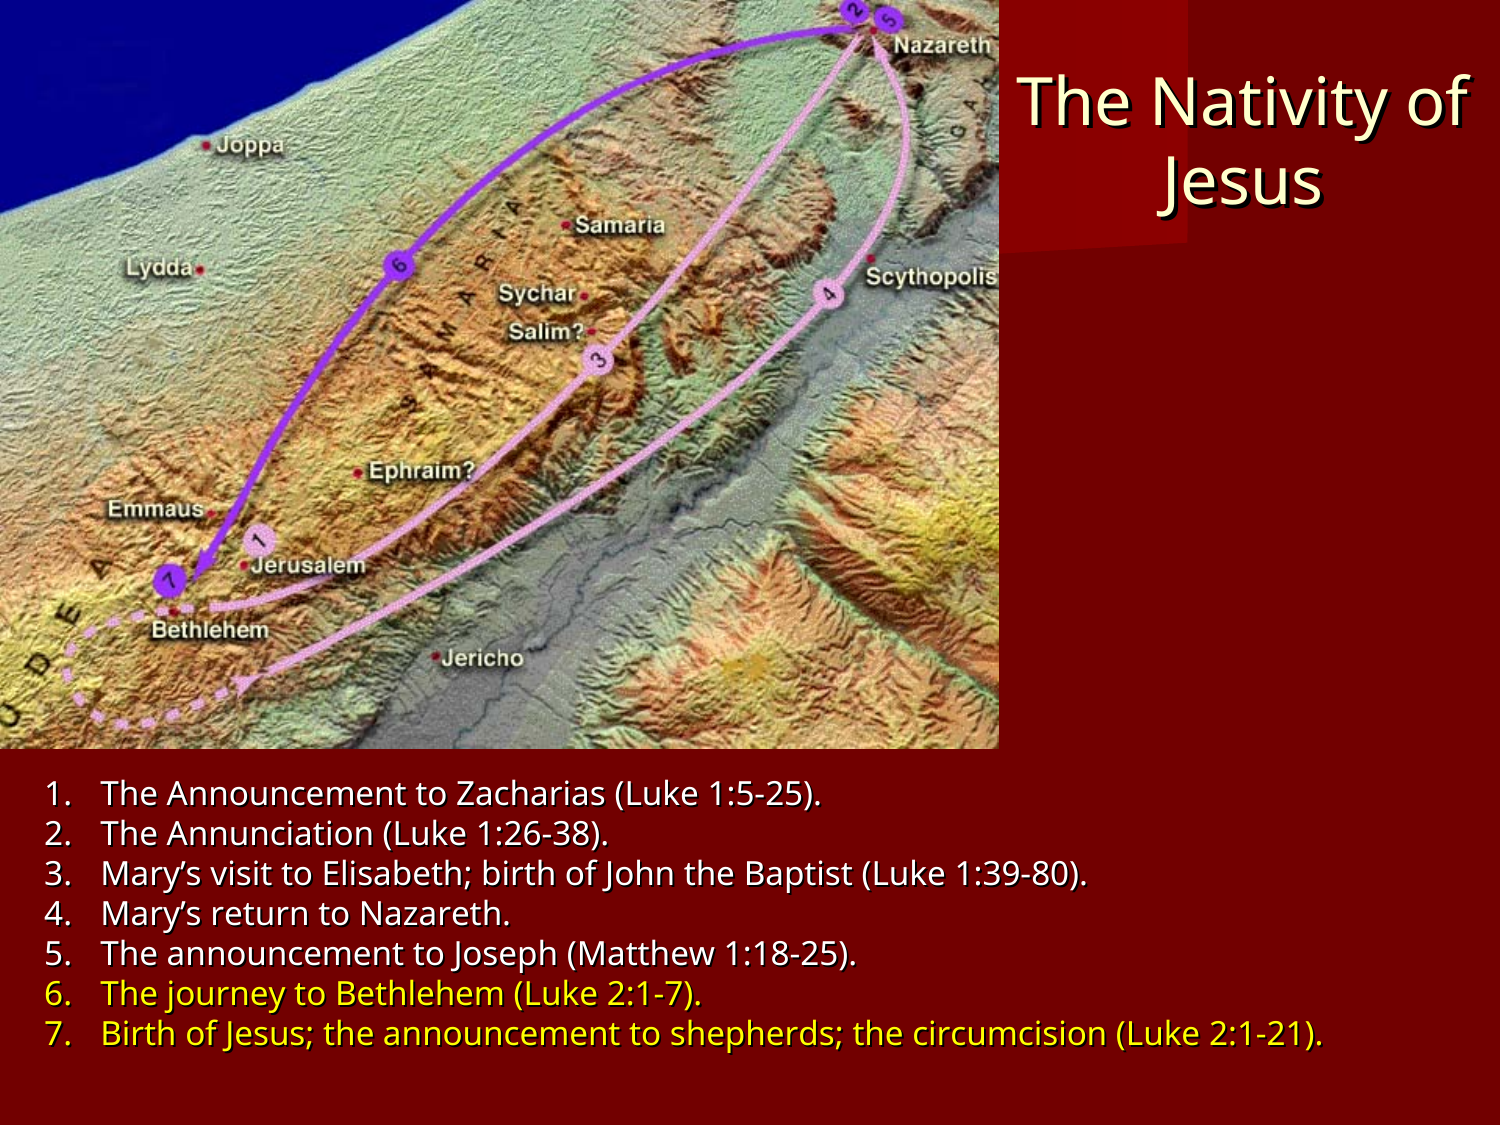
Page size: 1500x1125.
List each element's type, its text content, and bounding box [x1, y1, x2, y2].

picture [0, 0, 999, 749]
text_box The Announcement to Zacharias (Luke 1:5-25). The Annunciation (Luke 1:26-38). Mary’s visit to Elisabeth; birth of John the Baptist (Luke 1:39-80). Mary’s return to Nazareth. The announcement to Joseph (Matthew 1:18-25). The journey to Bethlehem (Luke 2:1-7). Birth of Jesus; the announcement to shepherds; the circumcision (Luke 2:1-21). [29, 769, 1459, 1061]
title The Nativity of Jesus [998, 50, 1489, 227]
